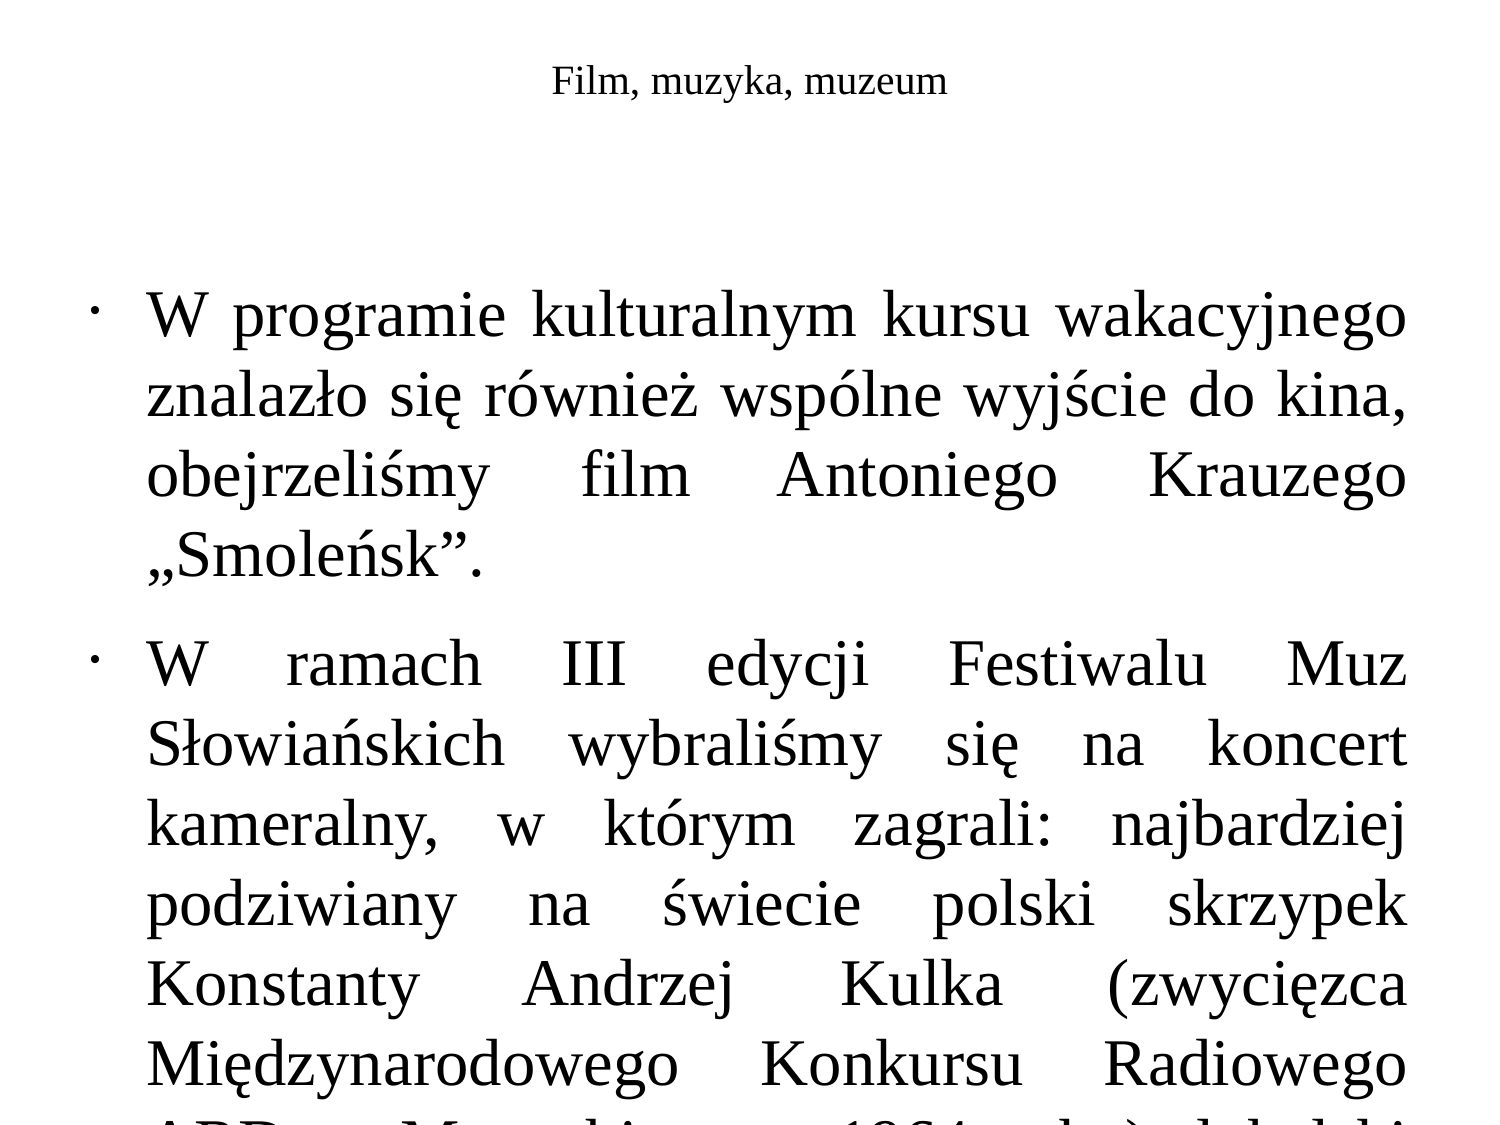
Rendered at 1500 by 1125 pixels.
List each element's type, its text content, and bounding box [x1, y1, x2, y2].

title Film, muzyka, muzeum [75, 45, 1425, 233]
list W programie kulturalnym kursu wakacyjnego znalazło się również wspólne wyjście do kina, obejrzeliśmy film Antoniego Krauzego „Smoleńsk”. W ramach III edycji Festiwalu Muz Słowiańskich wybraliśmy się na koncert kameralny, w którym zagrali: najbardziej podziwiany na świecie polski skrzypek Konstanty Andrzej Kulka (zwycięzca Międzynarodowego Konkursu Radiowego ARD w Monachium w 1964 roku), lubelski organista, pianista i klawesynista Robert Grudzień oraz Georgij Agratina (kompozytor, dyrygent, wirtuoz gry na cymbałach koncertowych i fletni Pana) – na fletni Pana. W programie koncertu znalazły się dzieła znanych twórców, w tym Vivaldiego, Wieniawskiego i Dvořáka. Poza tym artyści wykonali utwory własnego autorstwa. Poruszające było zwiedzanie Muzeum na Majdanku. [75, 262, 1425, 1005]
